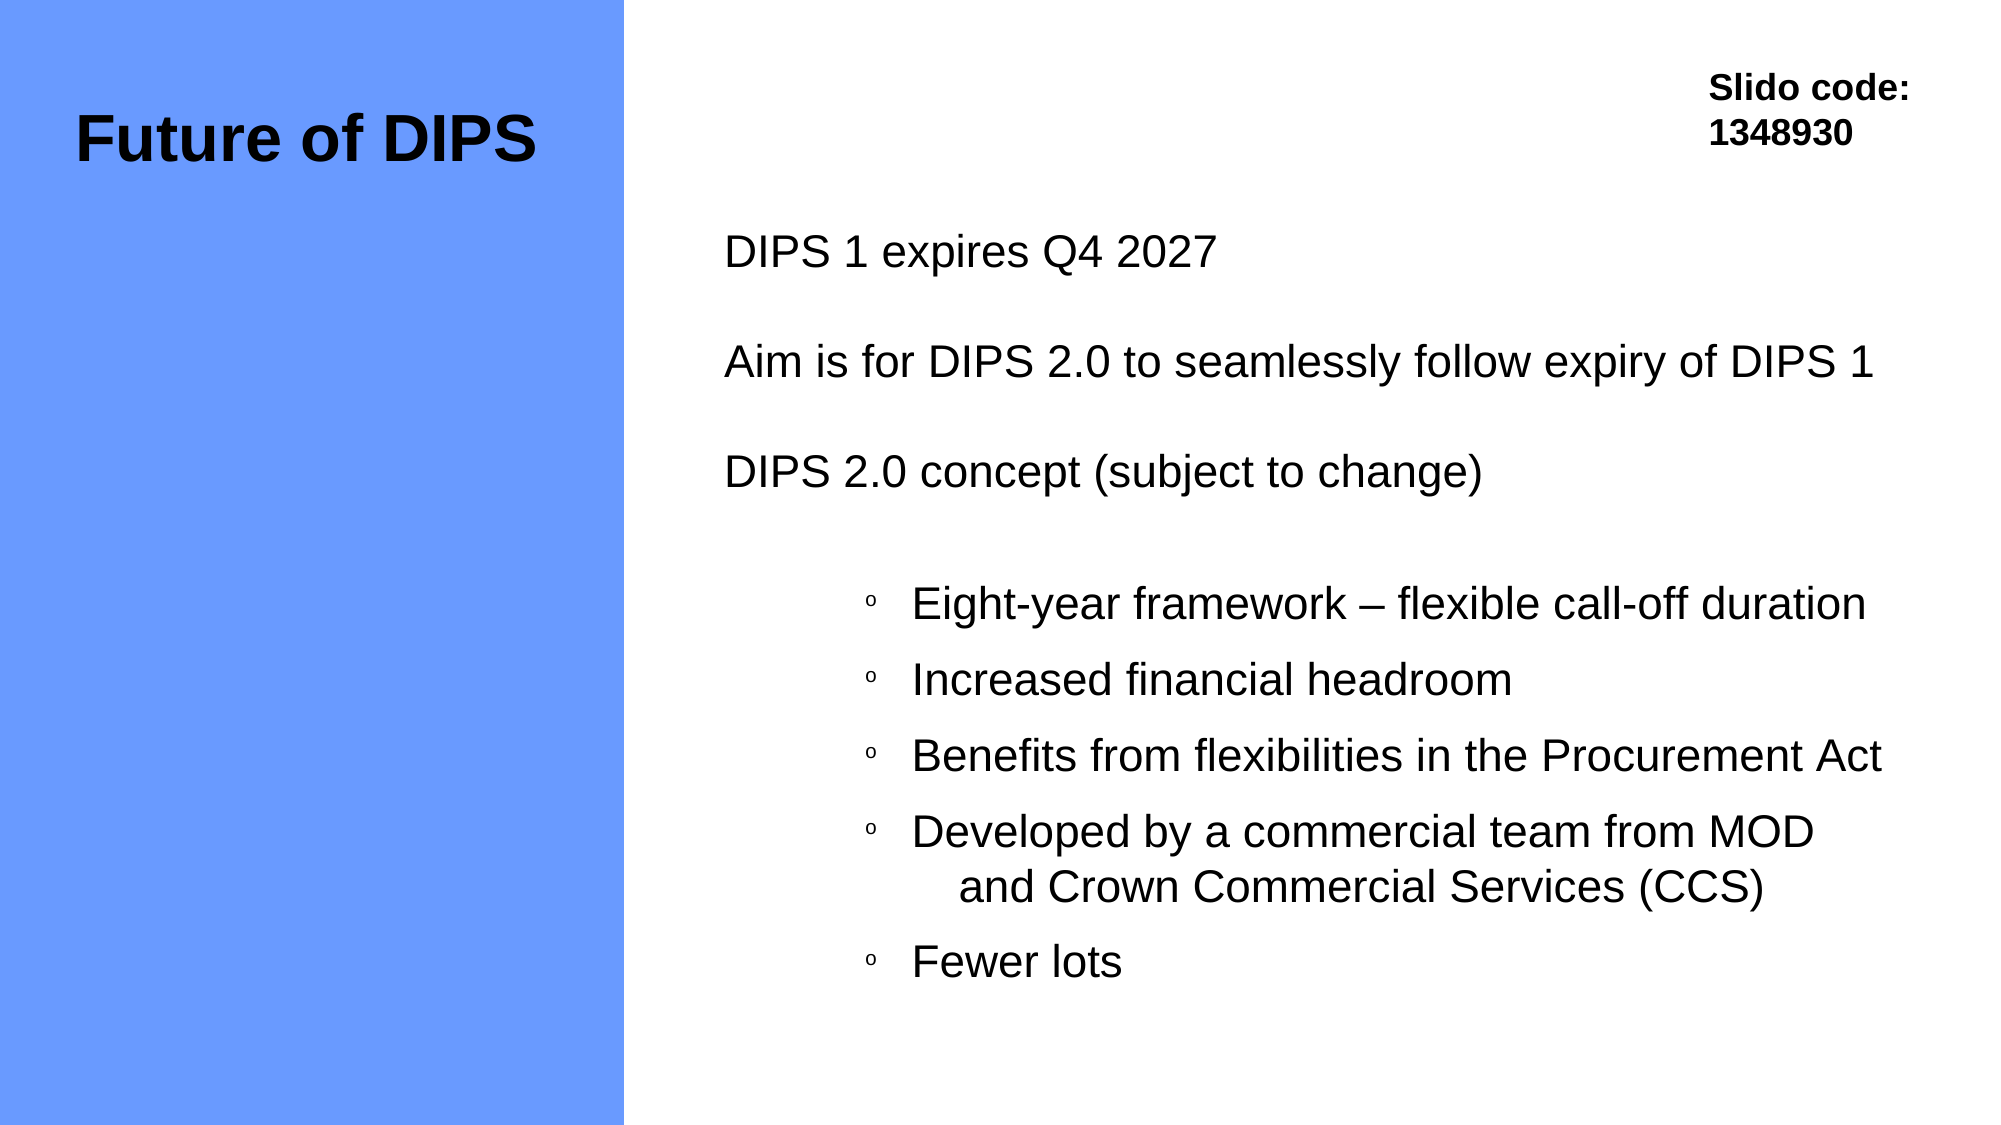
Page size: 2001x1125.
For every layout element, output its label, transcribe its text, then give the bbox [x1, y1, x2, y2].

title DIPS 1 expires Q4 2027 Aim is for DIPS 2.0 to seamlessly follow expiry of DIPS 1 DIPS 2.0 concept (subject to change) [724, 221, 1914, 495]
text_box Slido code: 1348930 [1693, 48, 1994, 143]
title Future of DIPS [75, 94, 577, 346]
text_box Eight-year framework – flexible call-off duration Increased financial headroom Benefits from flexibilities in the Procurement Act Developed by a commercial team from MOD and Crown Commercial Services (CCS) Fewer lots [714, 573, 1905, 857]
